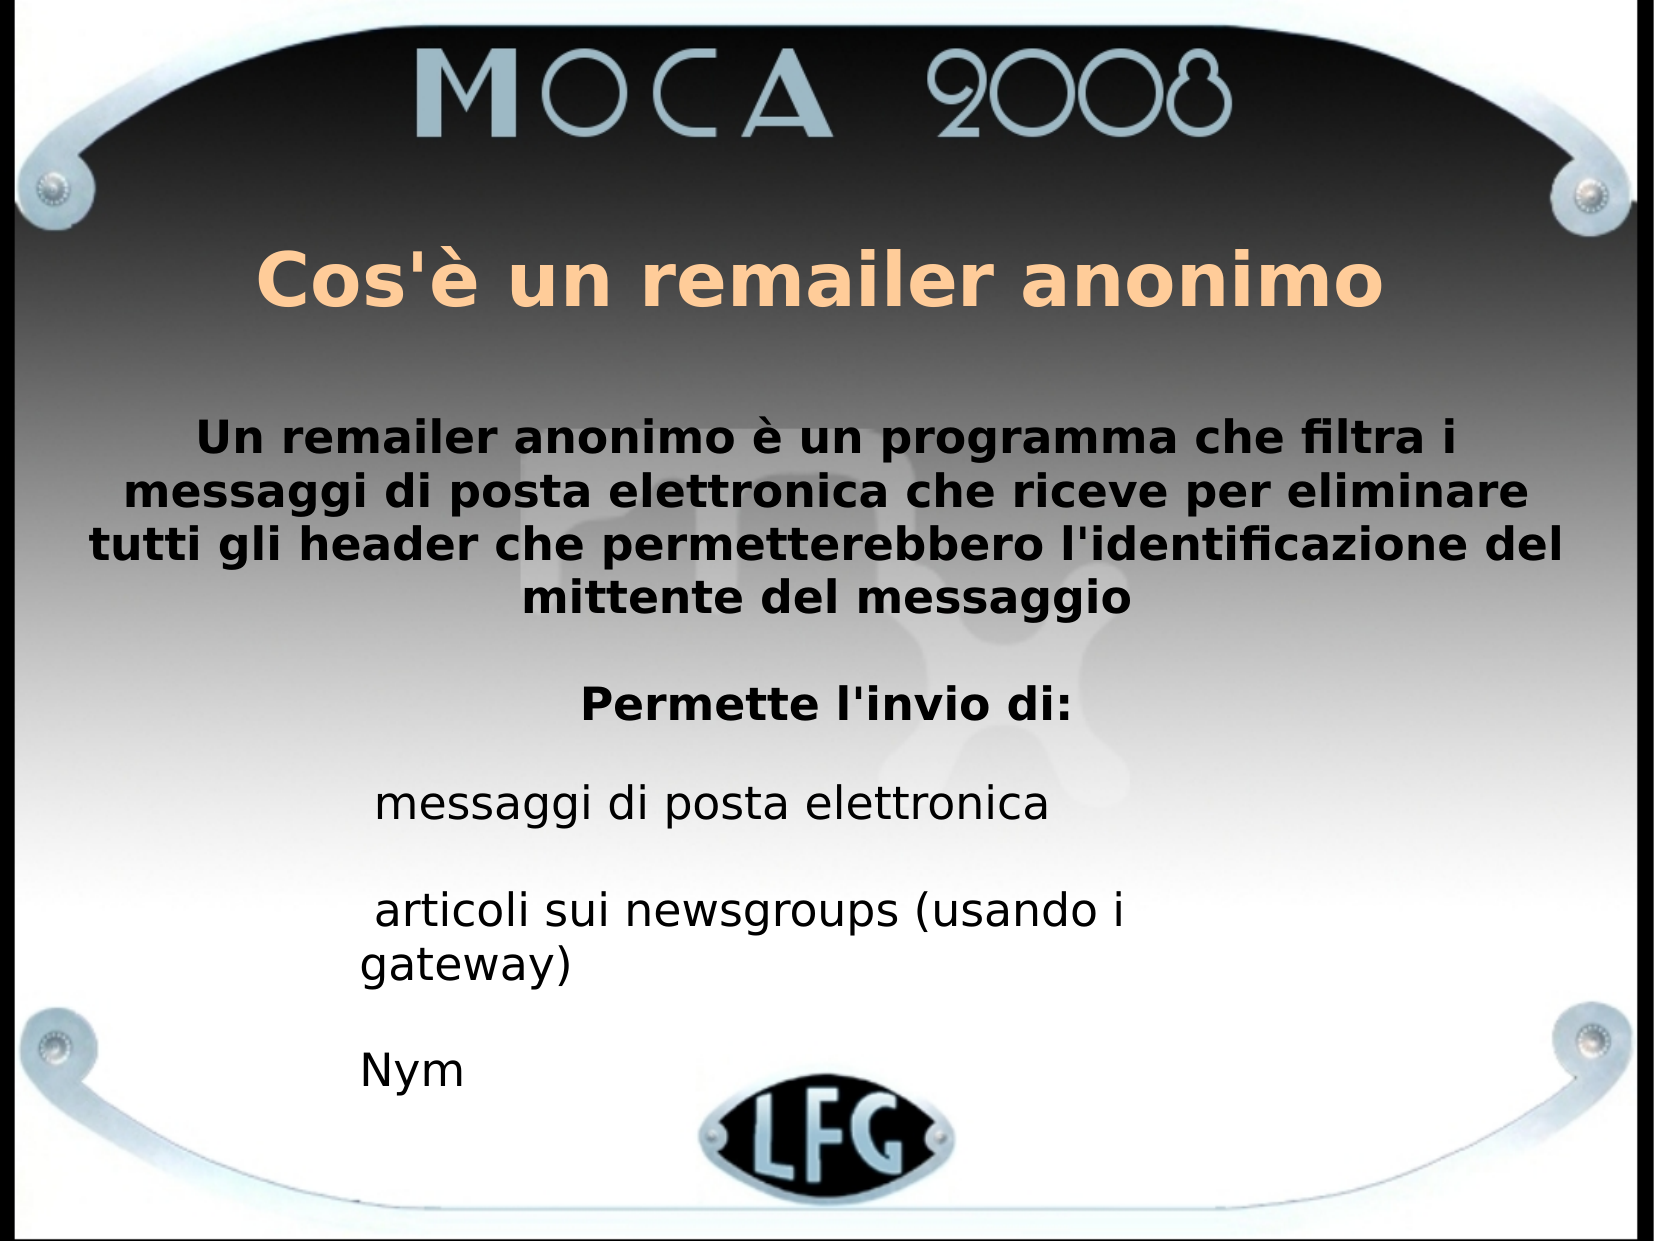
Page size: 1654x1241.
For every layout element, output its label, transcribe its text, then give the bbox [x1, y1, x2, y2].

title Cos'è un remailer anonimo [76, 176, 1565, 384]
picture [0, 0, 1654, 1241]
text_box messaggi di posta elettronica articoli sui newsgroups (usando i gateway) Nym [344, 770, 1351, 1105]
subtitle Un remailer anonimo è un programma che filtra i messaggi di posta elettronica che riceve per eliminare tutti gli header che permetterebbero l'identificazione del mittente del messaggio Permette l'invio di: [82, 411, 1571, 838]
